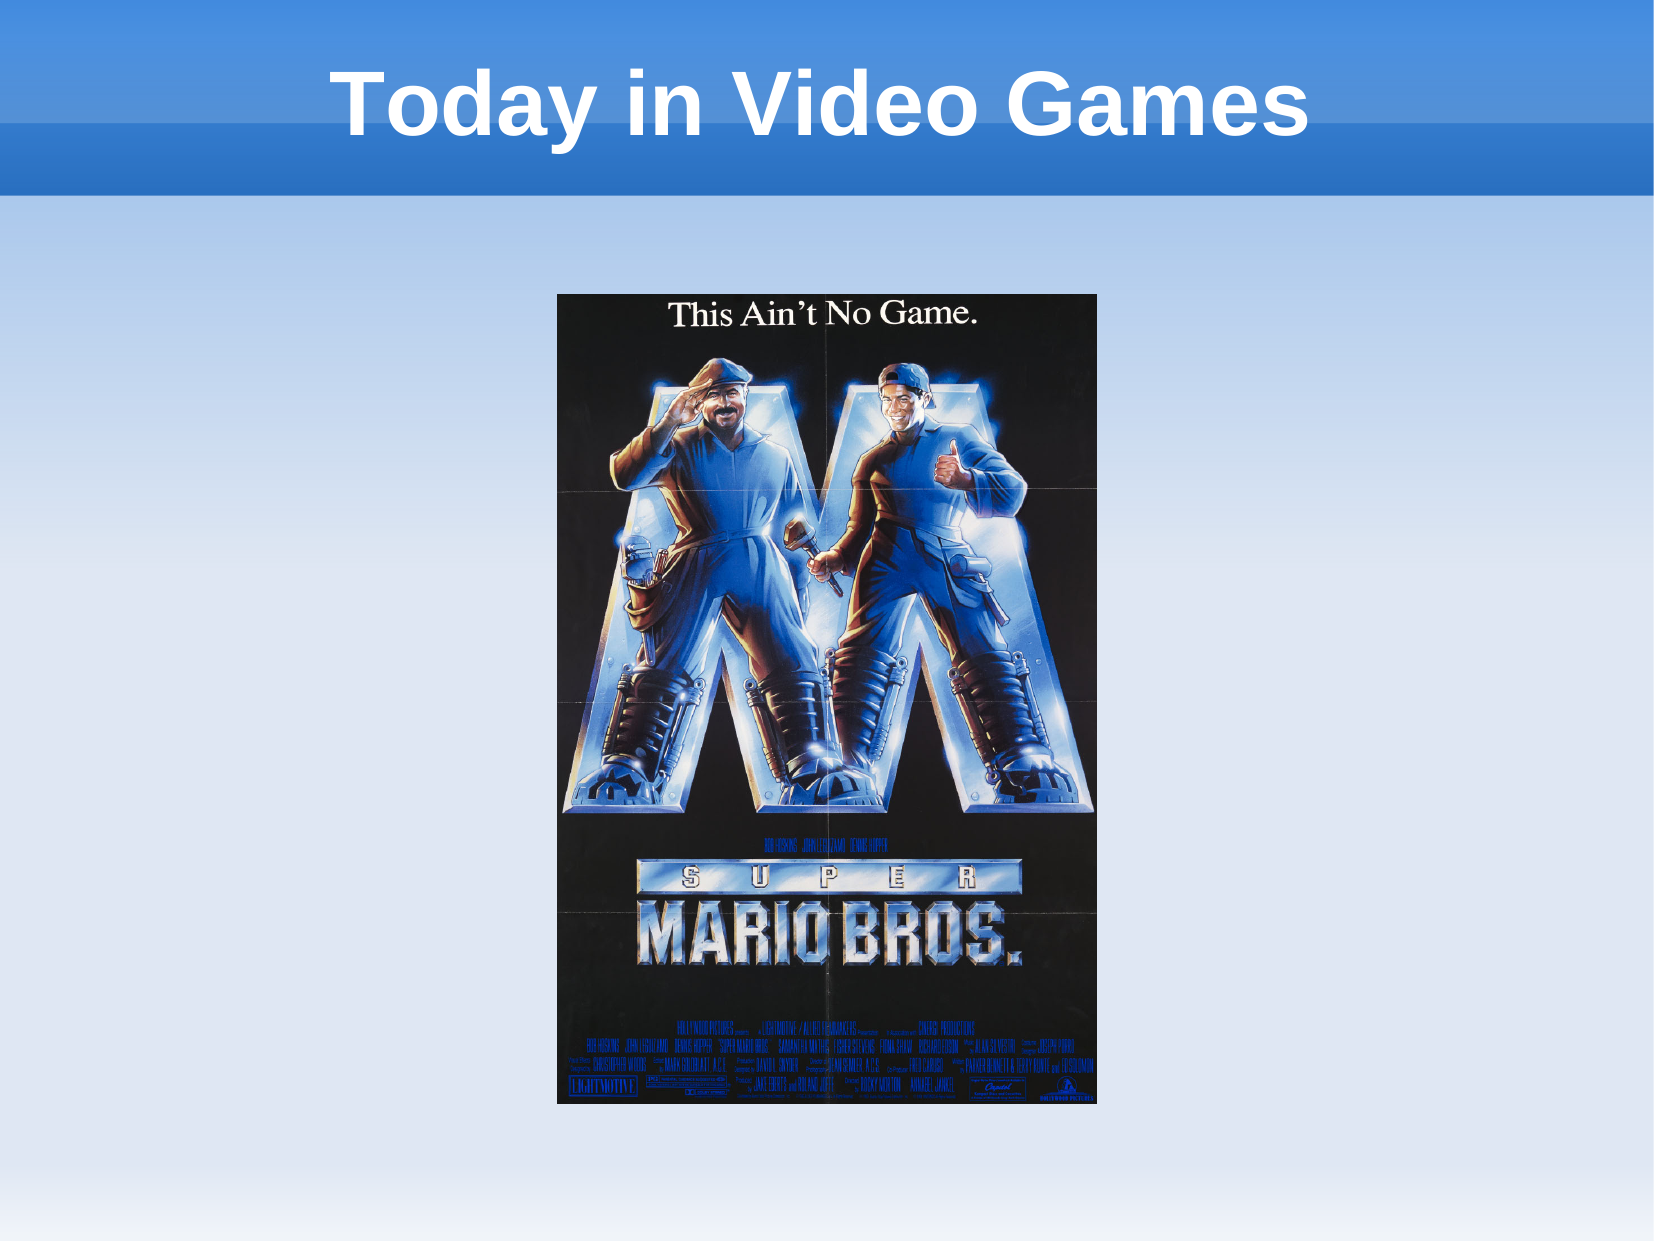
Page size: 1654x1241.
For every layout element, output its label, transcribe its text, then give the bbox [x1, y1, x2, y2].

title Today in Video Games [76, 0, 1565, 208]
picture [0, 0, 1654, 1241]
